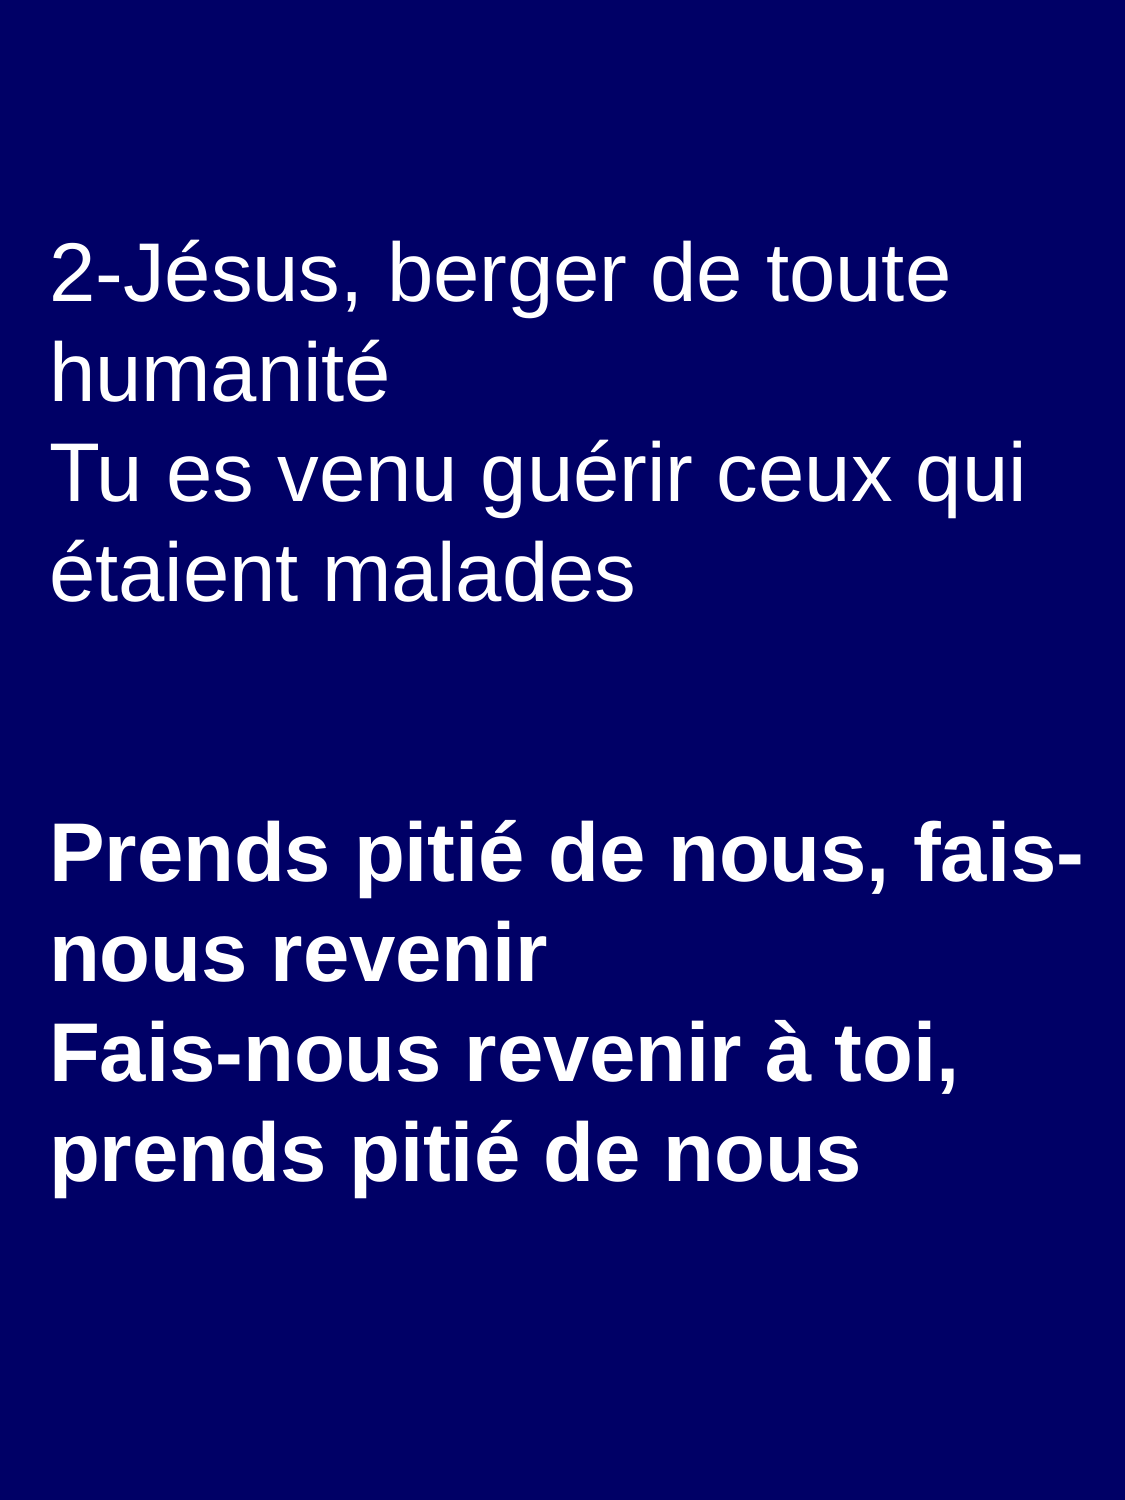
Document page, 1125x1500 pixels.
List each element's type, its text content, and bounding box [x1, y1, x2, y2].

text_box 2-Jésus, berger de toute humanité Tu es venu guérir ceux qui étaient malades Prends pitié de nous, fais-nous revenir Fais-nous revenir à toi, prends pitié de nous [34, 45, 1125, 1500]
